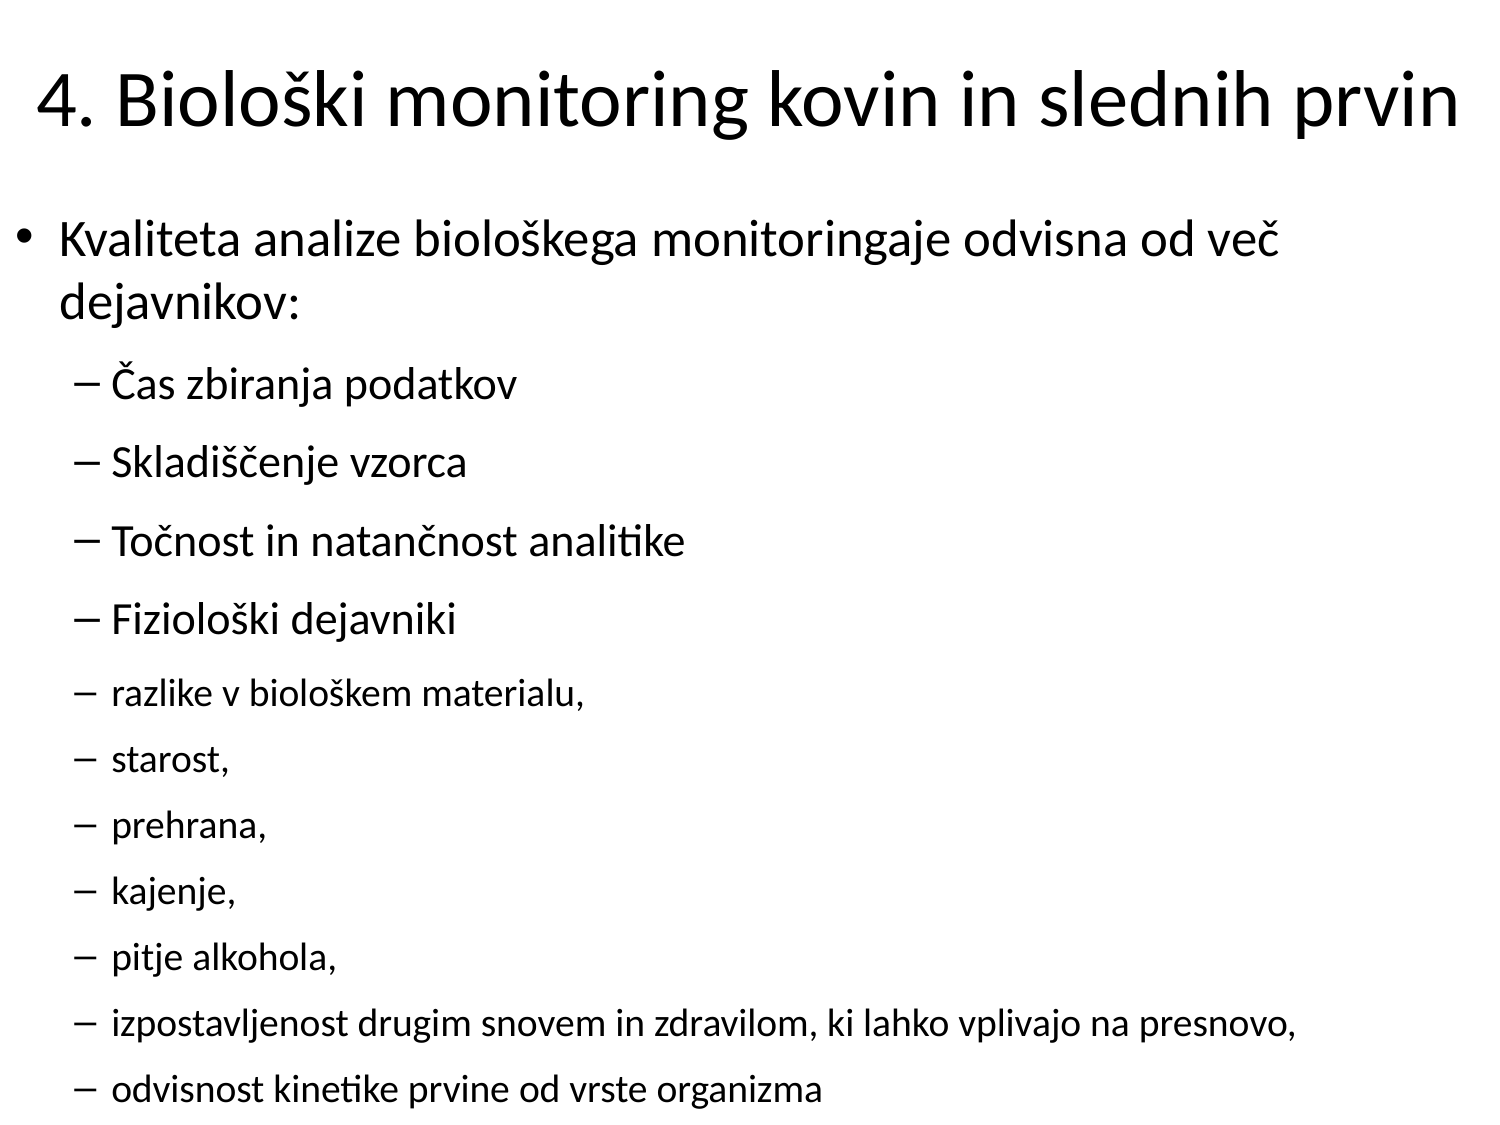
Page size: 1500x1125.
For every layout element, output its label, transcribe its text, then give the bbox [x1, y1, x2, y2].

title 4. Biološki monitoring kovin in slednih prvin [0, 0, 1500, 188]
list Kvaliteta analize biološkega monitoringaje odvisna od več dejavnikov: Čas zbiranja podatkov Skladiščenje vzorca Točnost in natančnost analitike Fiziološki dejavniki razlike v biološkem materialu, starost, prehrana, kajenje, pitje alkohola, izpostavljenost drugim snovem in zdravilom, ki lahko vplivajo na presnovo, odvisnost kinetike prvine od vrste organizma [0, 196, 1500, 1125]
